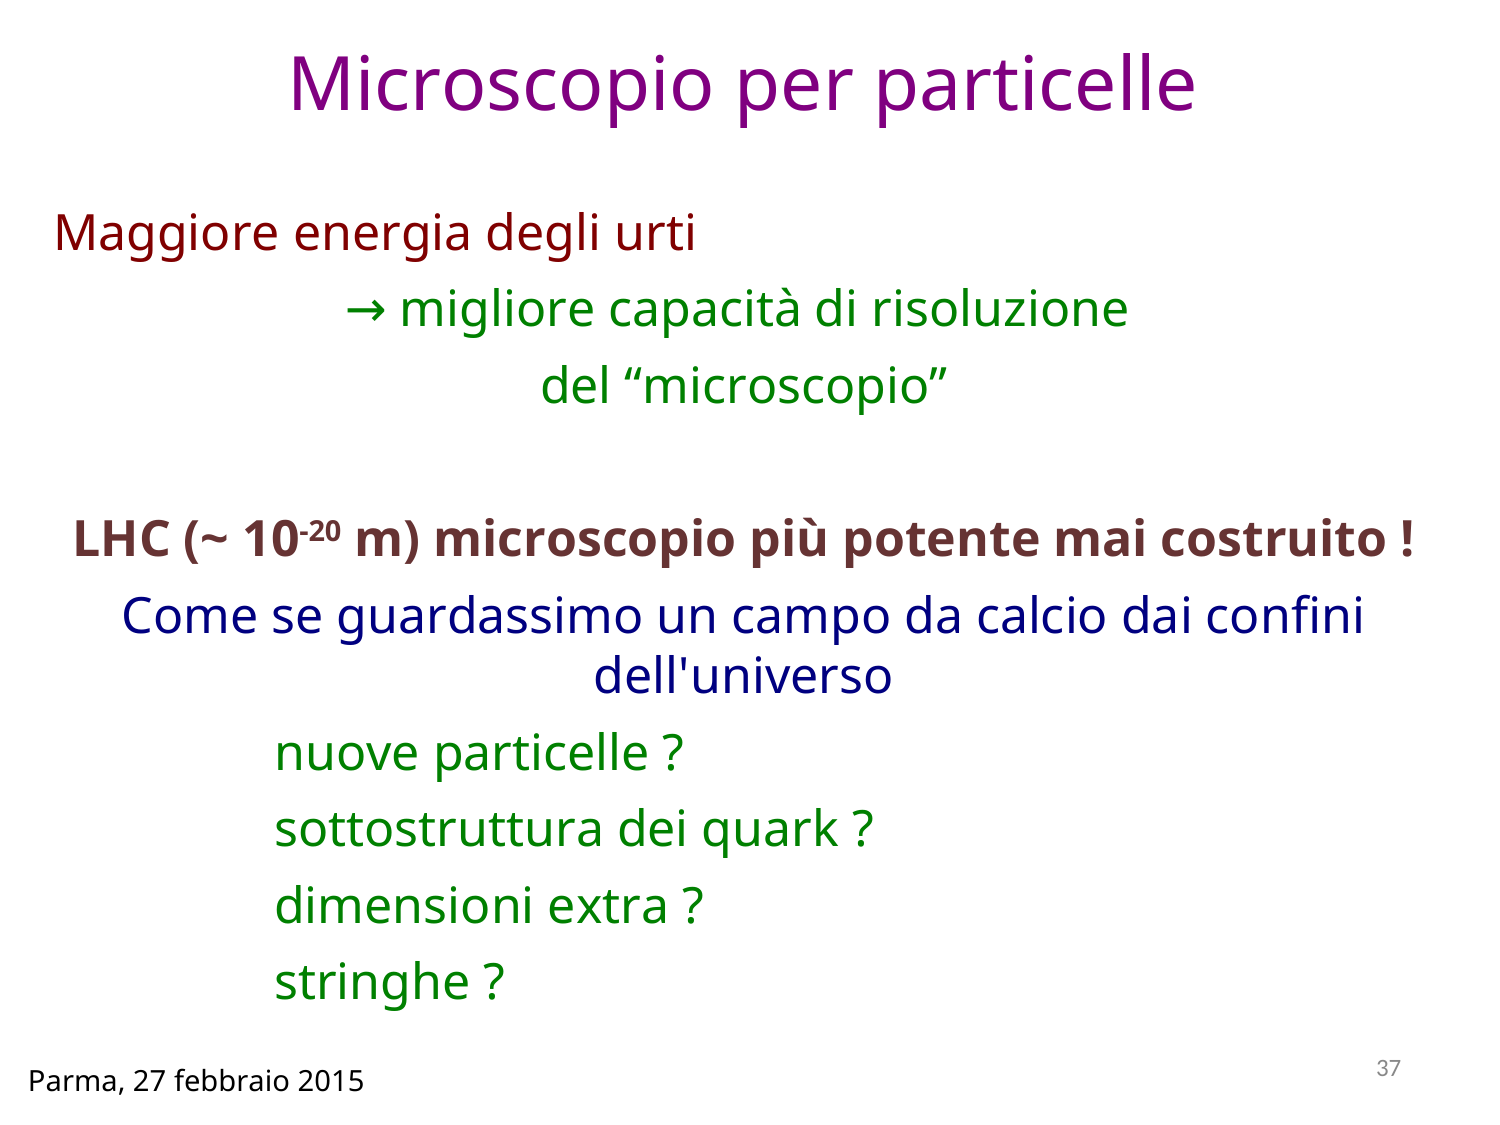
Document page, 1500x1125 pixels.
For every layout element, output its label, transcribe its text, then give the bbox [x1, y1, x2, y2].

text_box Maggiore energia degli urti → migliore capacità di risoluzione del “microscopio” LHC (~ 10-20 m) microscopio più potente mai costruito ! Come se guardassimo un campo da calcio dai confini dell'universo nuove particelle ? sottostruttura dei quark ? dimensioni extra ? stringhe ? [53, 176, 1435, 1034]
text_box Microscopio per particelle [68, 0, 1418, 148]
text_box <number> [1074, 1042, 1417, 1095]
